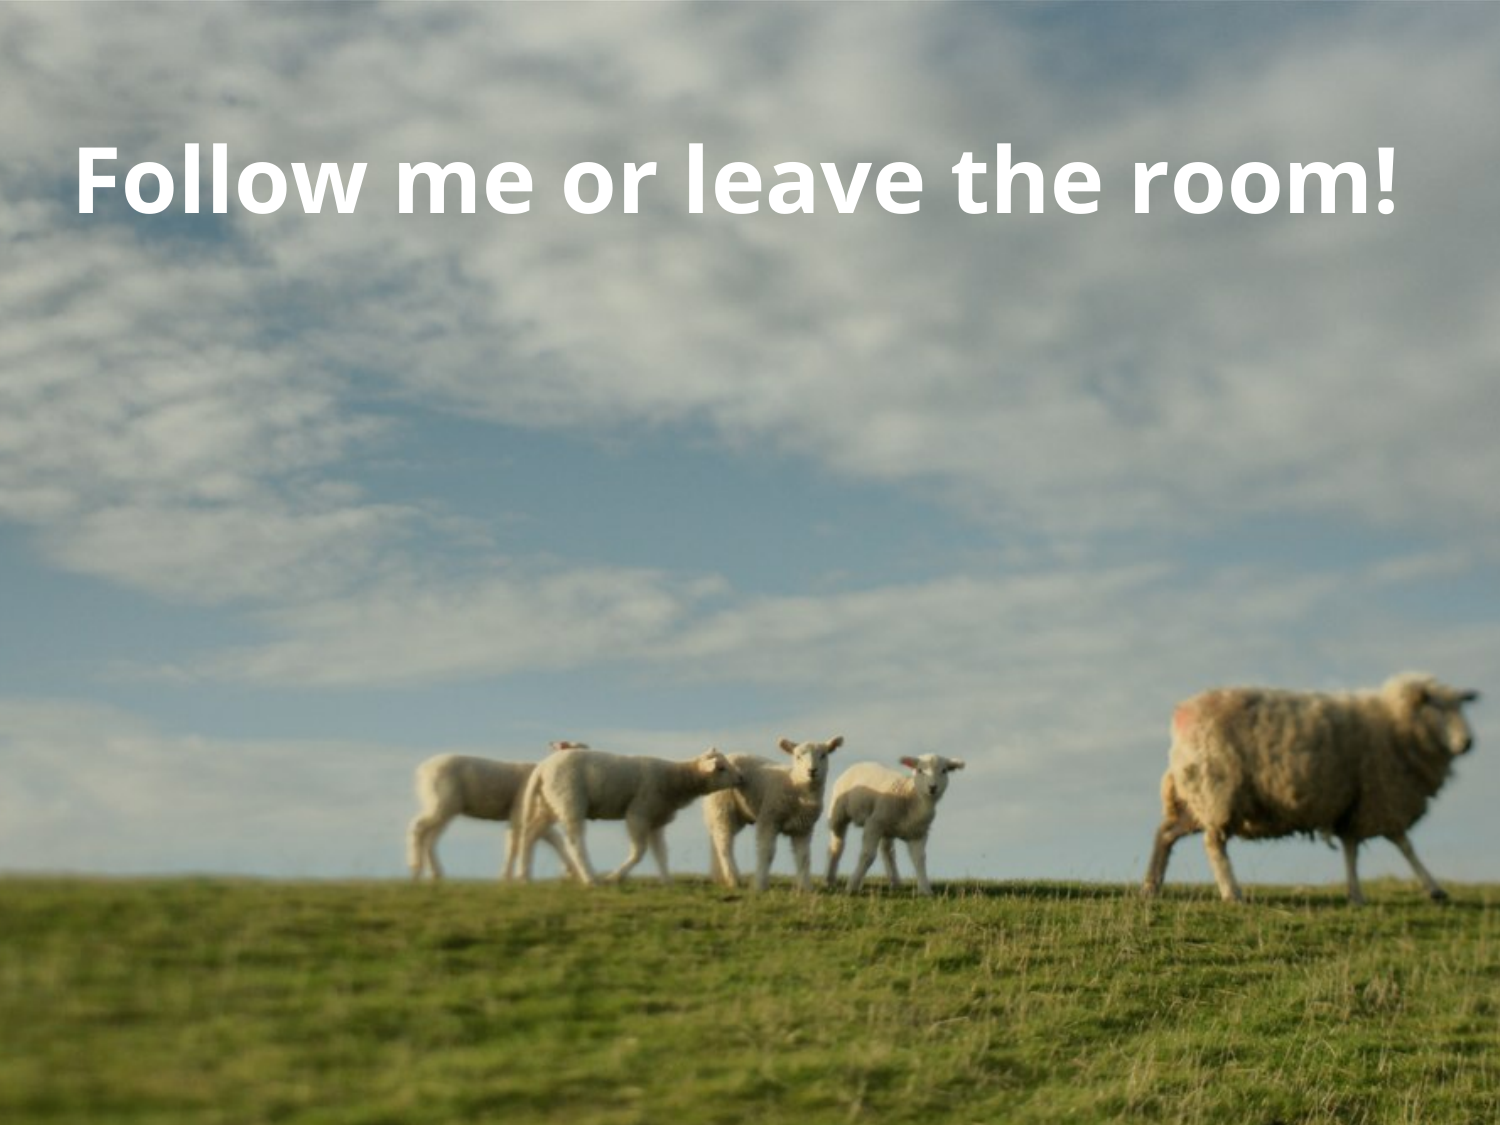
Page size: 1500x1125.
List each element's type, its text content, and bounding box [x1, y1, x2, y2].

title Follow me or leave the room! [56, 90, 1432, 266]
picture [0, 0, 1500, 1125]
